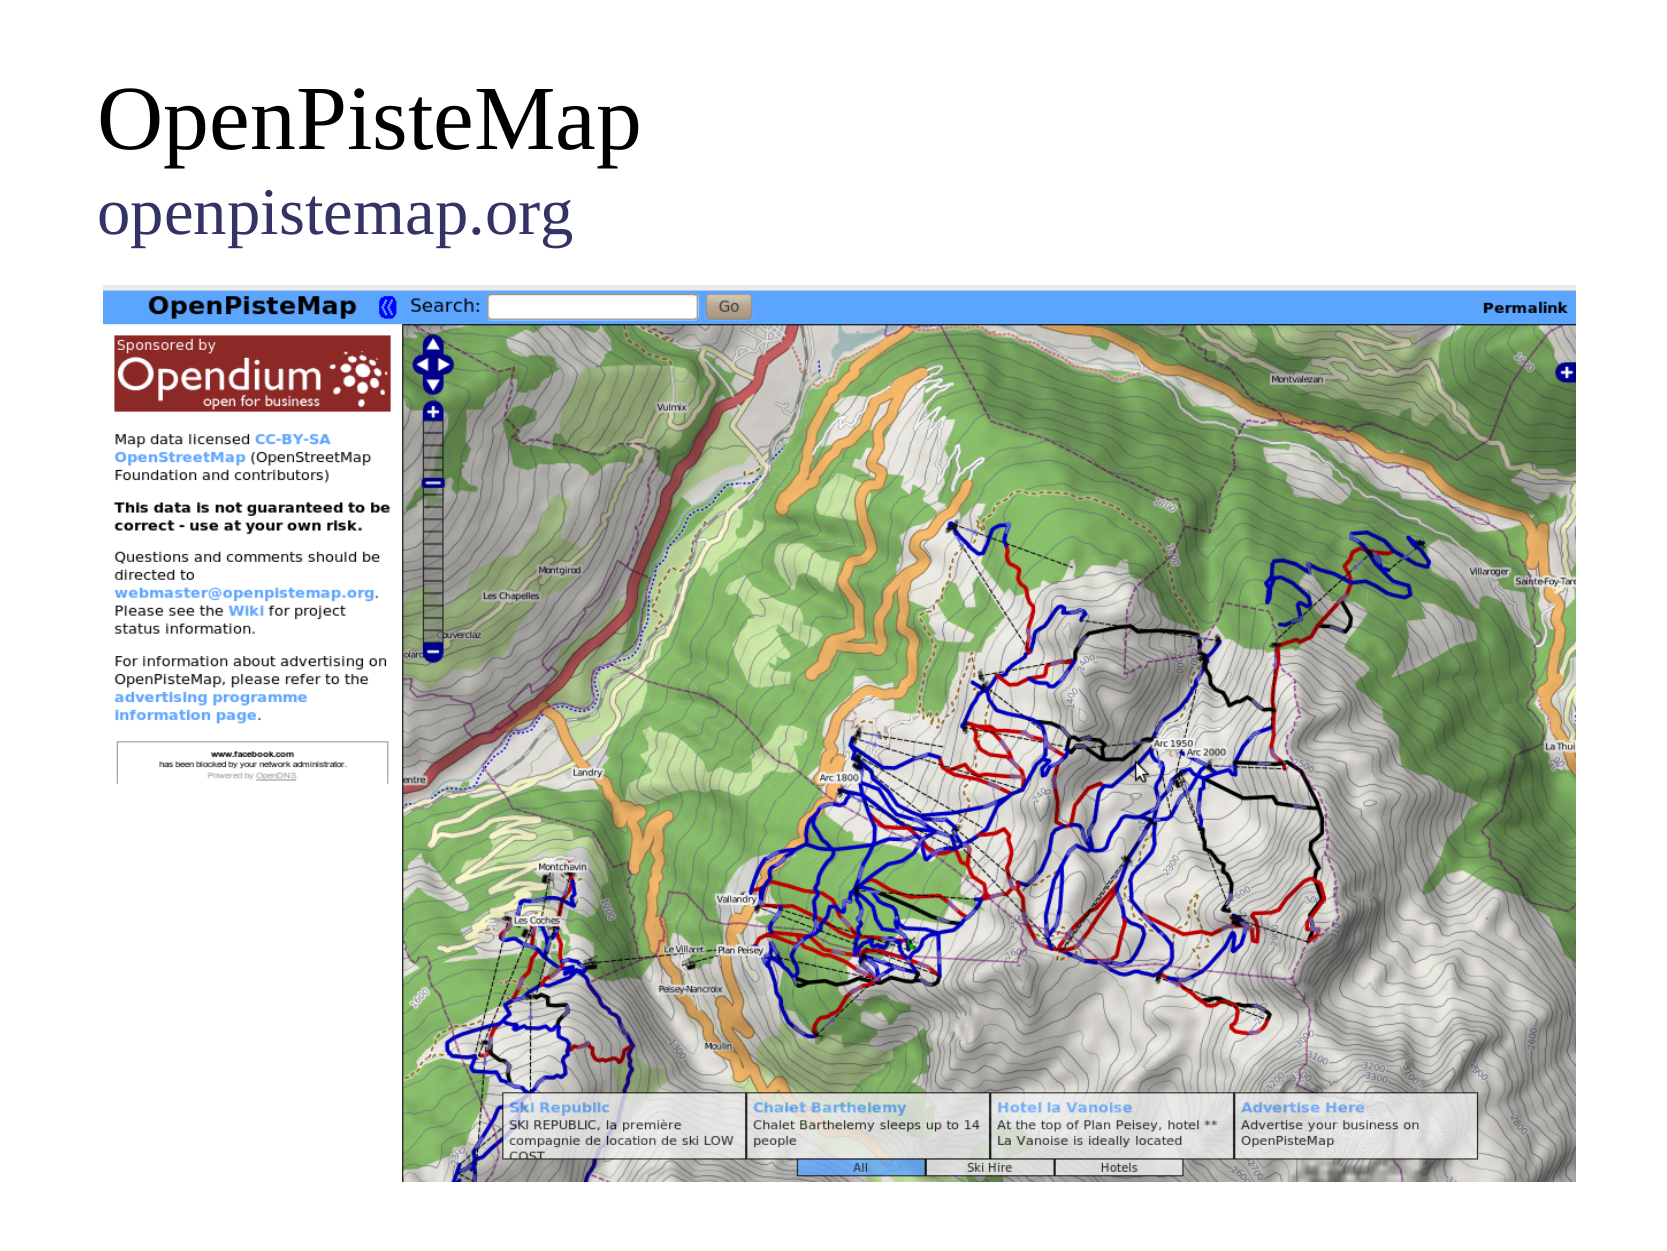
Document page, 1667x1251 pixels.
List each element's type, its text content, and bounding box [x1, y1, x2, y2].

title OpenPisteMap openpistemap.org [82, 41, 1571, 265]
picture [103, 285, 1576, 1182]
